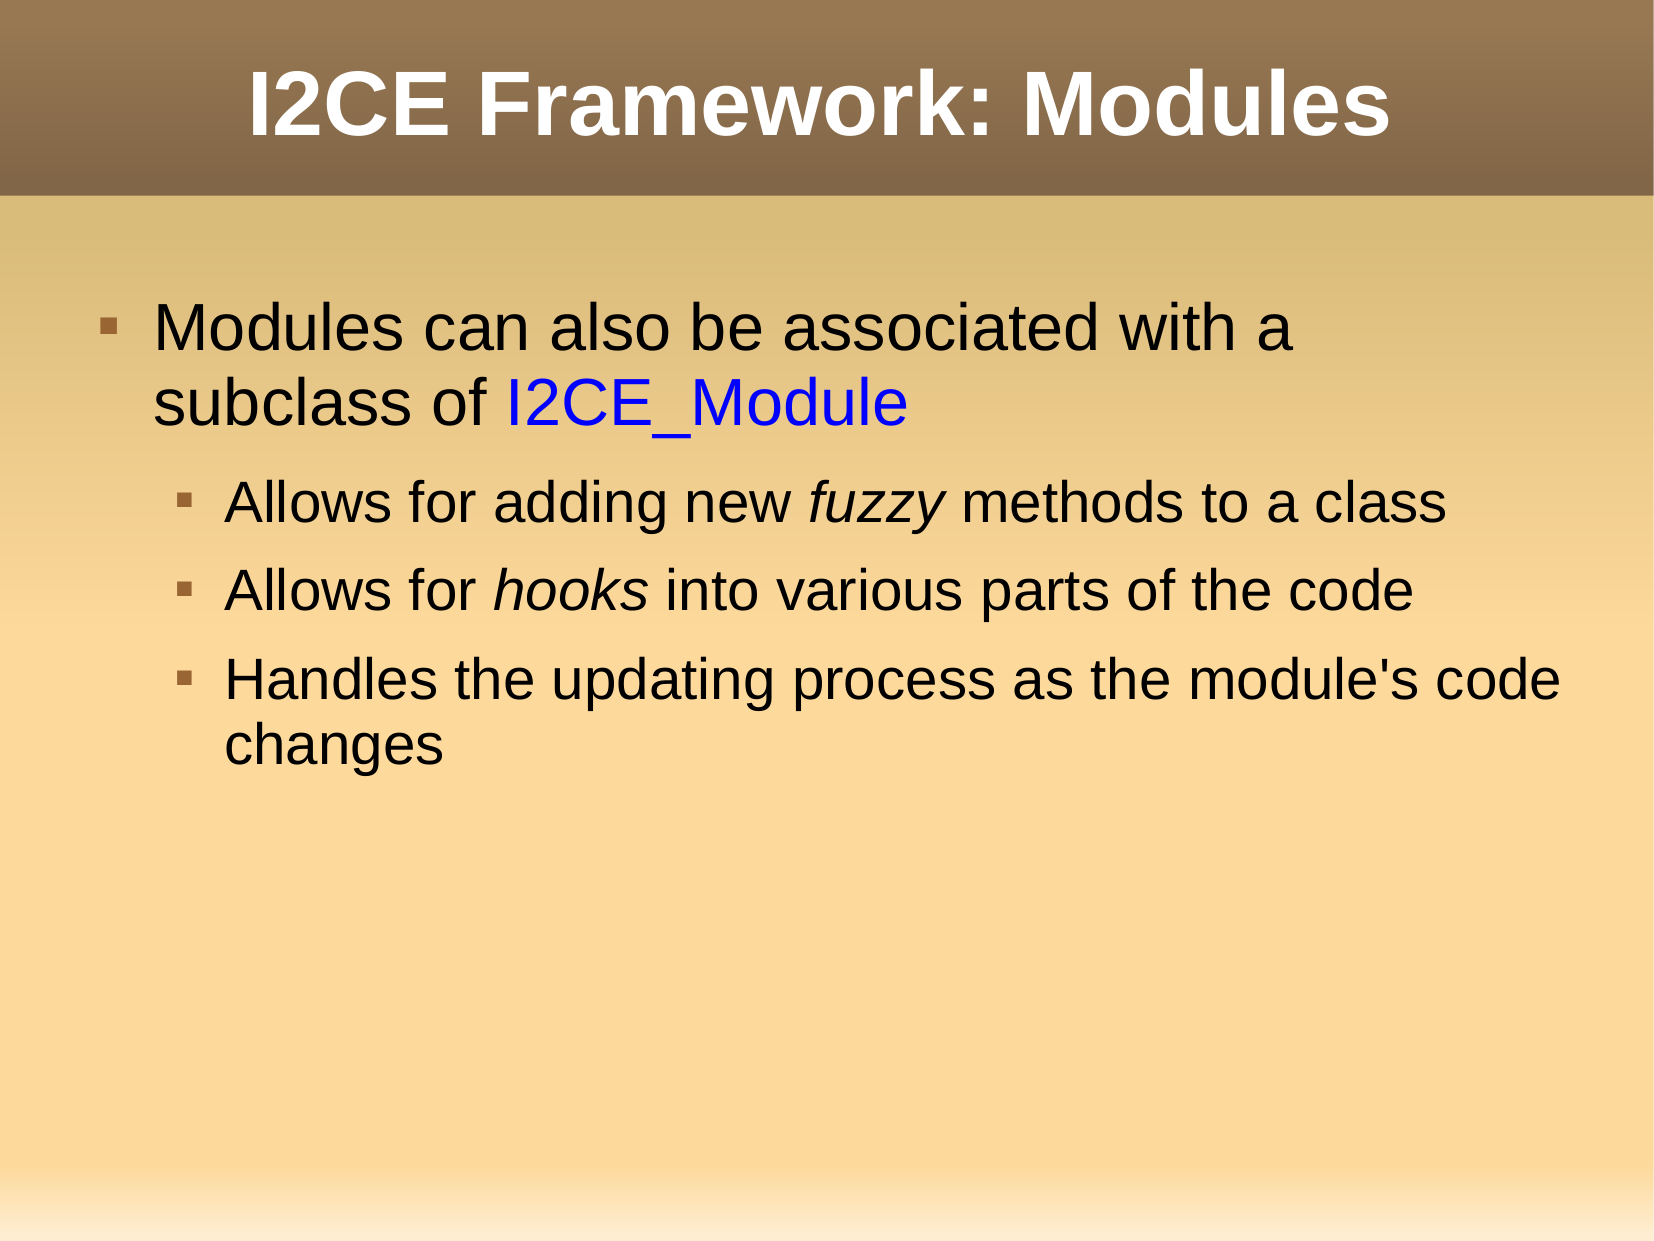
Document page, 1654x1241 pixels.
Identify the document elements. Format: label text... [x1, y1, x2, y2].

picture [0, 0, 1654, 1241]
title I2CE Framework: Modules [76, 7, 1565, 200]
list Modules can also be associated with a subclass of I2CE_Module Allows for adding new fuzzy methods to a class Allows for hooks into various parts of the code Handles the updating process as the module's code changes [82, 290, 1571, 1094]
